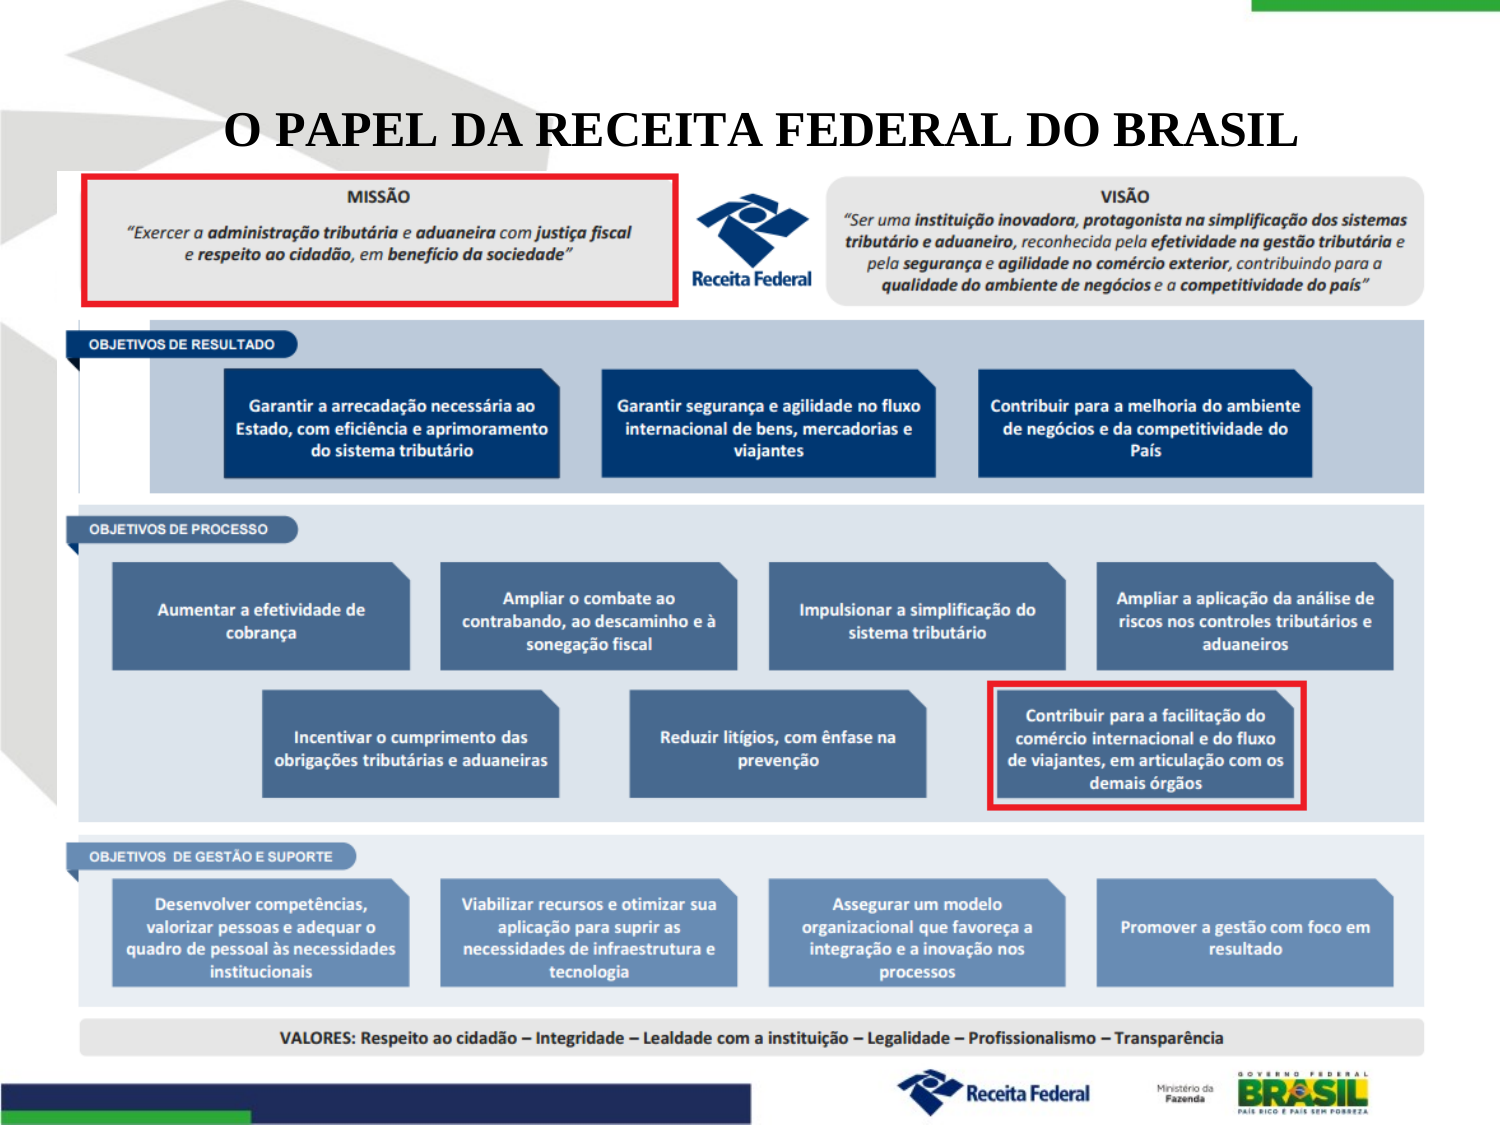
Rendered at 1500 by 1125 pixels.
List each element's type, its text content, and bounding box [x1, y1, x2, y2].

picture [0, 0, 1500, 1125]
text_box O PAPEL DA RECEITA FEDERAL DO BRASIL [106, 88, 1418, 171]
